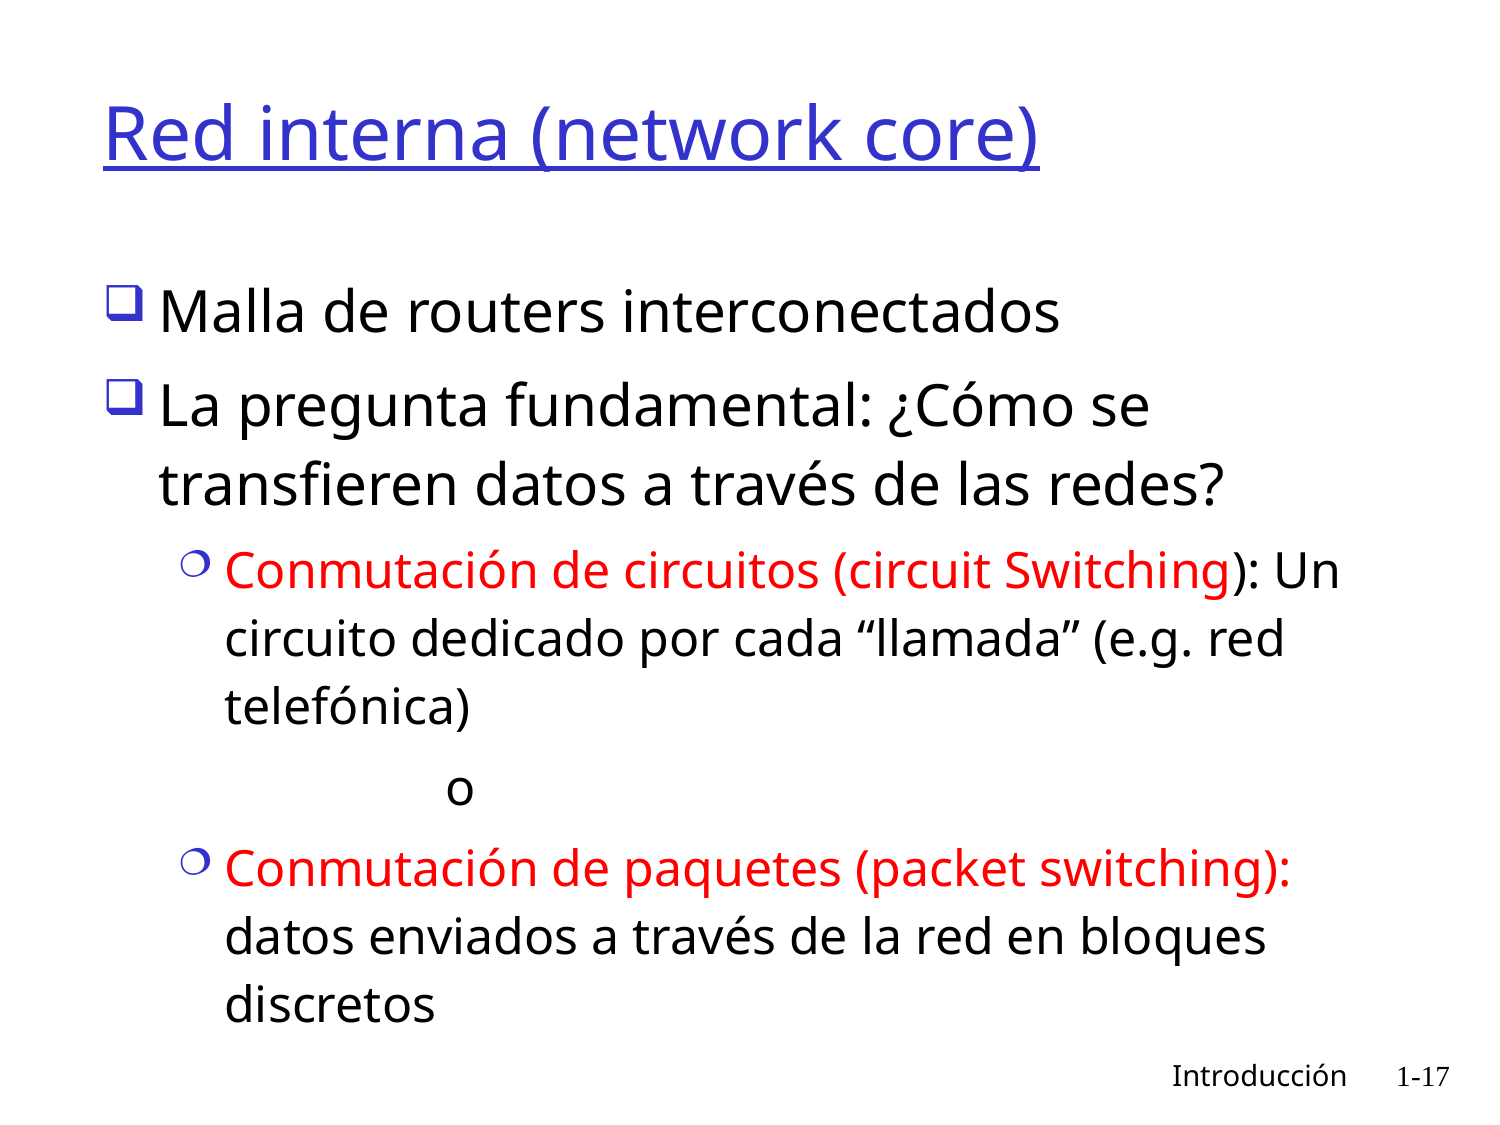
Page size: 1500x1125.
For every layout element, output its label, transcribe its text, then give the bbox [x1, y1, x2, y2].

text_box Introducción [887, 1050, 1362, 1125]
title Red interna (network core) [87, 16, 1363, 247]
text_box 1-<number> [1362, 1050, 1466, 1125]
list Malla de routers interconectados La pregunta fundamental: ¿Cómo se transfieren datos a través de las redes? Conmutación de circuitos (circuit Switching): Un circuito dedicado por cada “llamada” (e.g. red telefónica) o Conmutación de paquetes (packet switching): datos enviados a través de la red en bloques discretos [87, 262, 1363, 1021]
